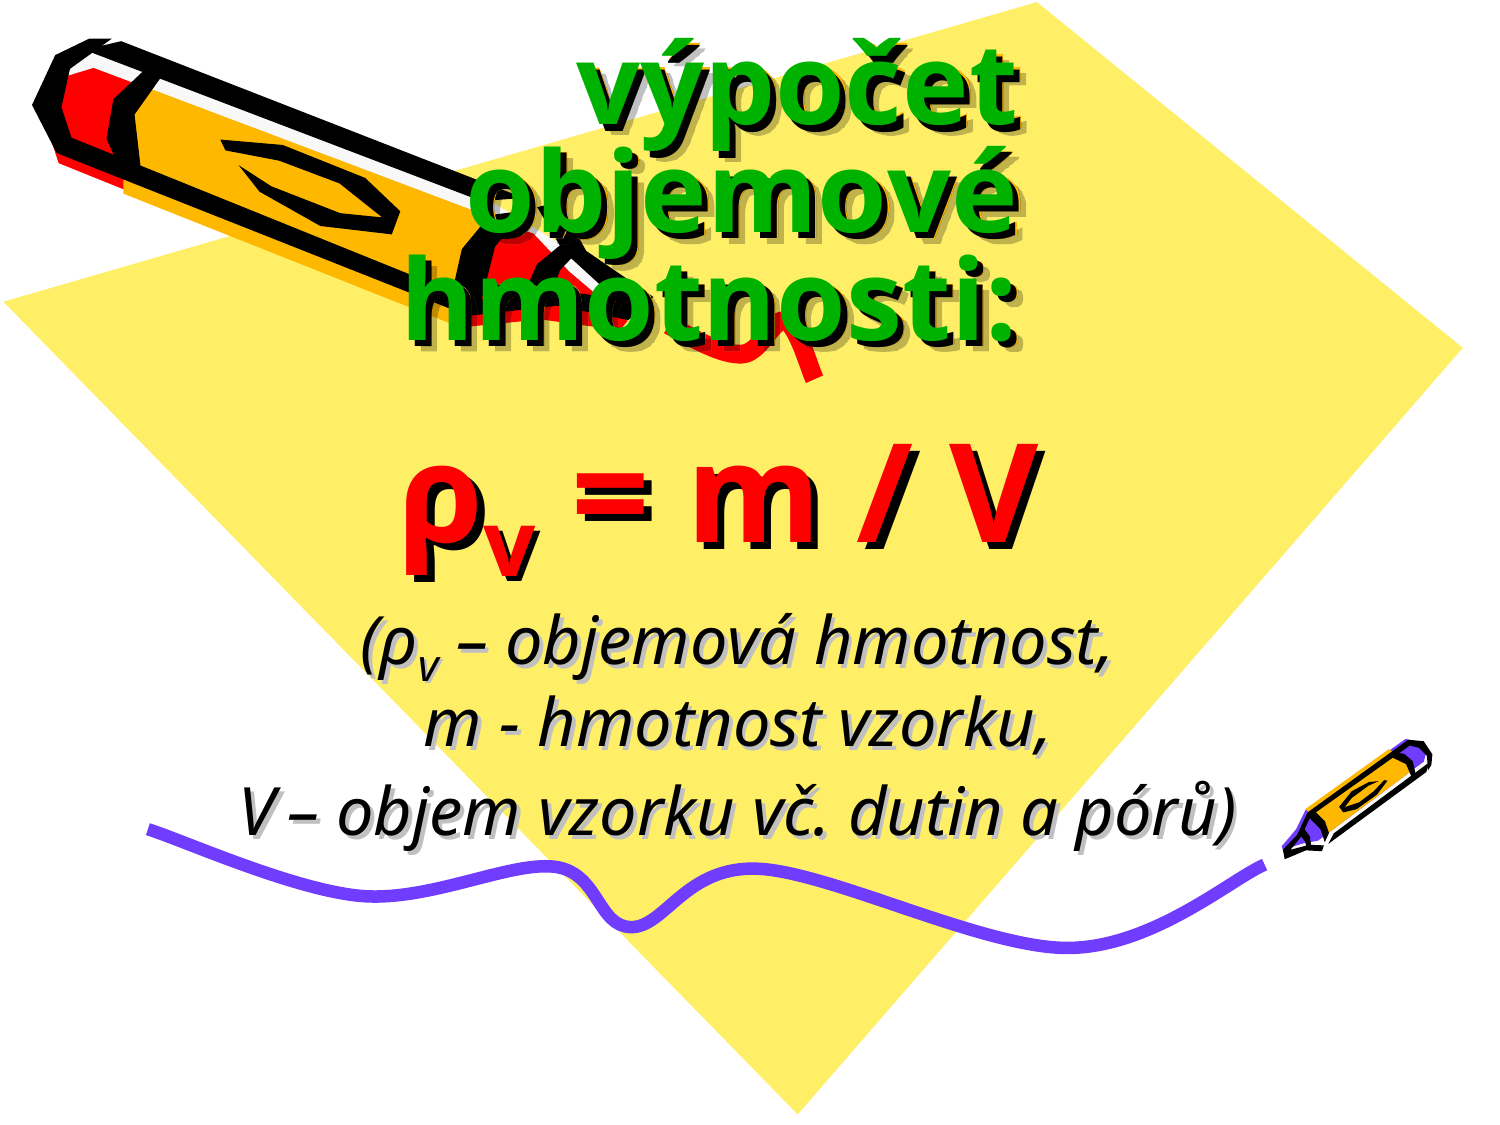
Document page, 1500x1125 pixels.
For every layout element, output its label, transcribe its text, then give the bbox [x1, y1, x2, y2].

subtitle (ρv – objemová hmotnost, m - hmotnost vzorku, V – objem vzorku vč. dutin a pórů) [147, 597, 1329, 780]
title výpočet objemové hmotnosti: [385, 31, 1436, 268]
text_box ρv = m / V [384, 397, 1054, 602]
